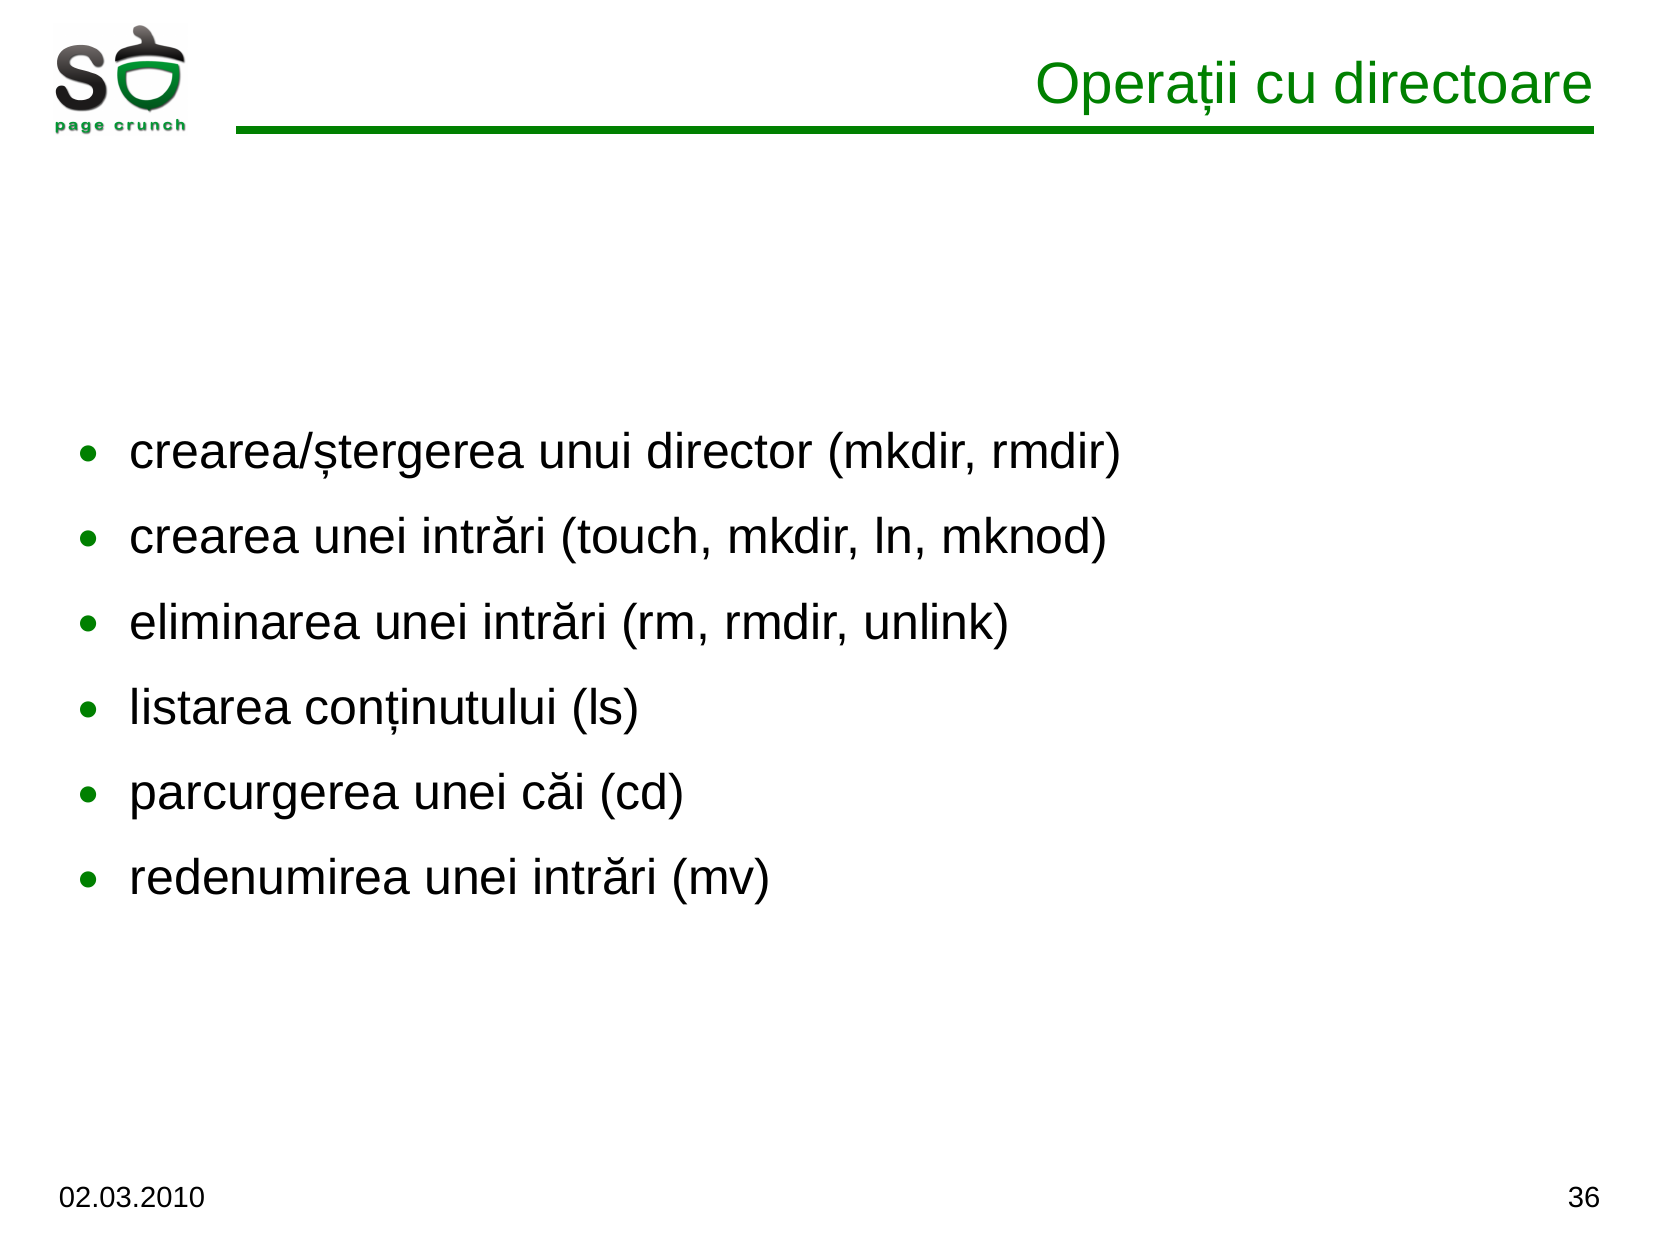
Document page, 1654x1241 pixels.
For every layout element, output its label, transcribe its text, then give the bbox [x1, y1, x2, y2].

picture [53, 23, 188, 136]
list crearea/ștergerea unui director (mkdir, rmdir) crearea unei intrări (touch, mkdir, ln, mknod) eliminarea unei intrări (rm, rmdir, unlink) listarea conținutului (ls) parcurgerea unei căi (cd) redenumirea unei intrări (mv) [59, 177, 1595, 1152]
title Operații cu directoare [236, 49, 1595, 119]
